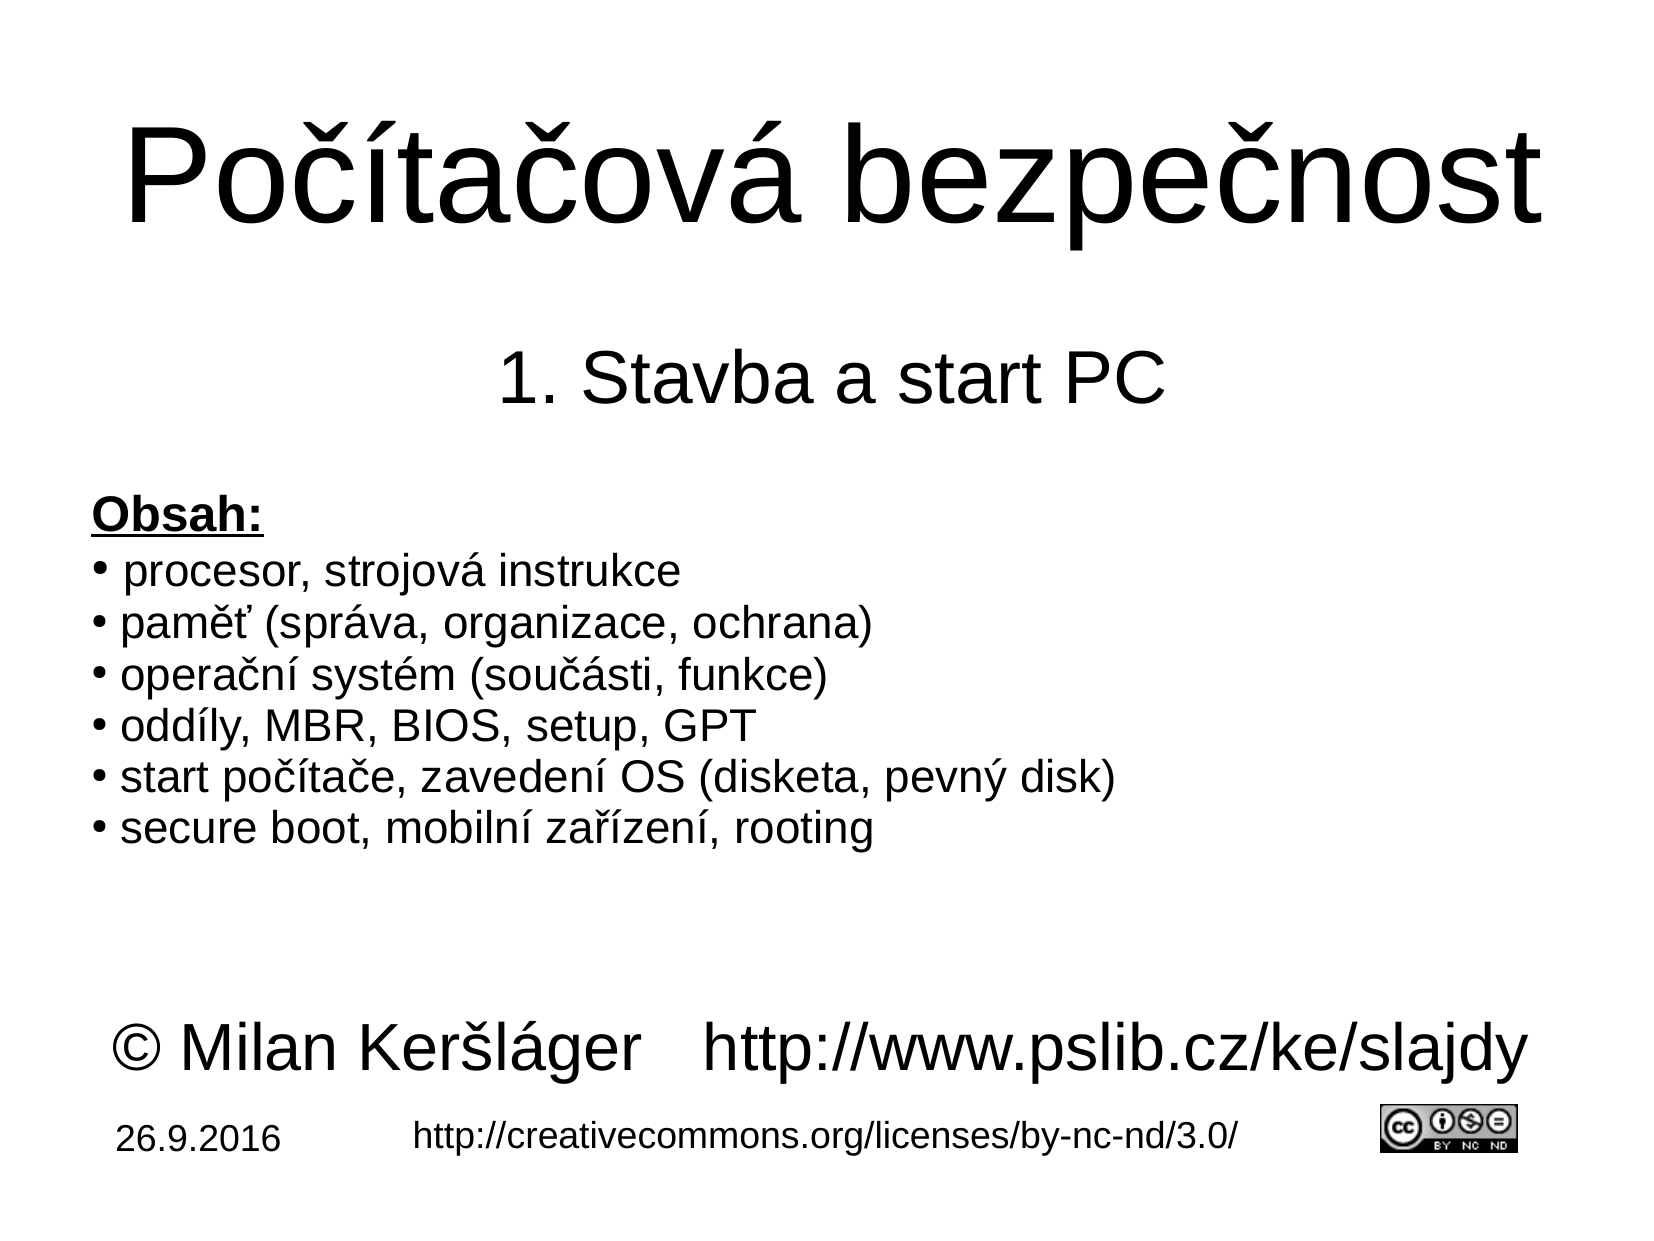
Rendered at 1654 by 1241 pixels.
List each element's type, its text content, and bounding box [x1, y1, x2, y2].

picture [1380, 1104, 1518, 1153]
title Počítačová bezpečnost 1. Stavba a start PC [88, 56, 1577, 461]
text_box 26.9.2016 [100, 1110, 355, 1168]
text_box Obsah: procesor, strojová instrukce paměť (správa, organizace, ochrana) operační systém (součásti, funkce) oddíly, MBR, BIOS, setup, GPT start počítače, zavedení OS (disketa, pevný disk) secure boot, mobilní zařízení, rooting [76, 478, 1583, 861]
text_box http://creativecommons.org/licenses/by-nc-nd/3.0/ [339, 1107, 1313, 1165]
list © Milan Keršláger http://www.pslib.cz/ke/slajdy [76, 1009, 1565, 1087]
